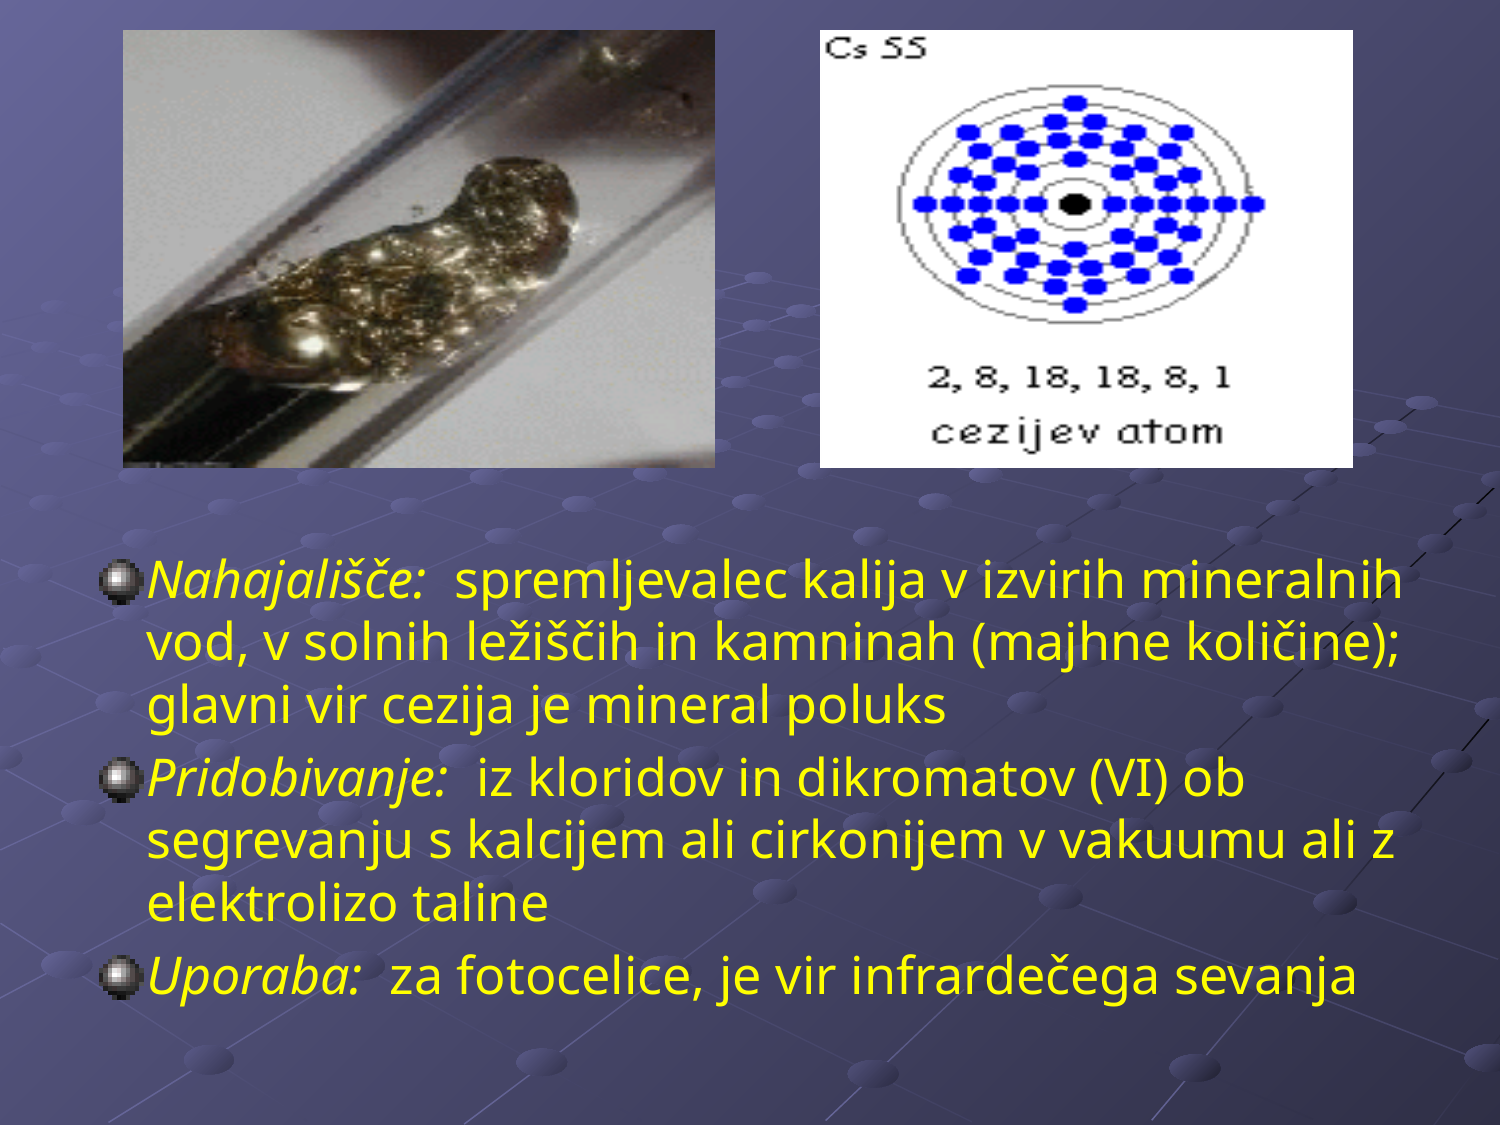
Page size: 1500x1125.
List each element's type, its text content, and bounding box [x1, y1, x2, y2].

picture [820, 30, 1353, 468]
picture [123, 30, 715, 468]
list Nahajališče: spremljevalec kalija v izvirih mineralnih vod, v solnih ležiščih in kamninah (majhne količine); glavni vir cezija je mineral poluks Pridobivanje: iz kloridov in dikromatov (VI) ob segrevanju s kalcijem ali cirkonijem v vakuumu ali z elektrolizo taline Uporaba: za fotocelice, je vir infrardečega sevanja [75, 538, 1425, 1125]
